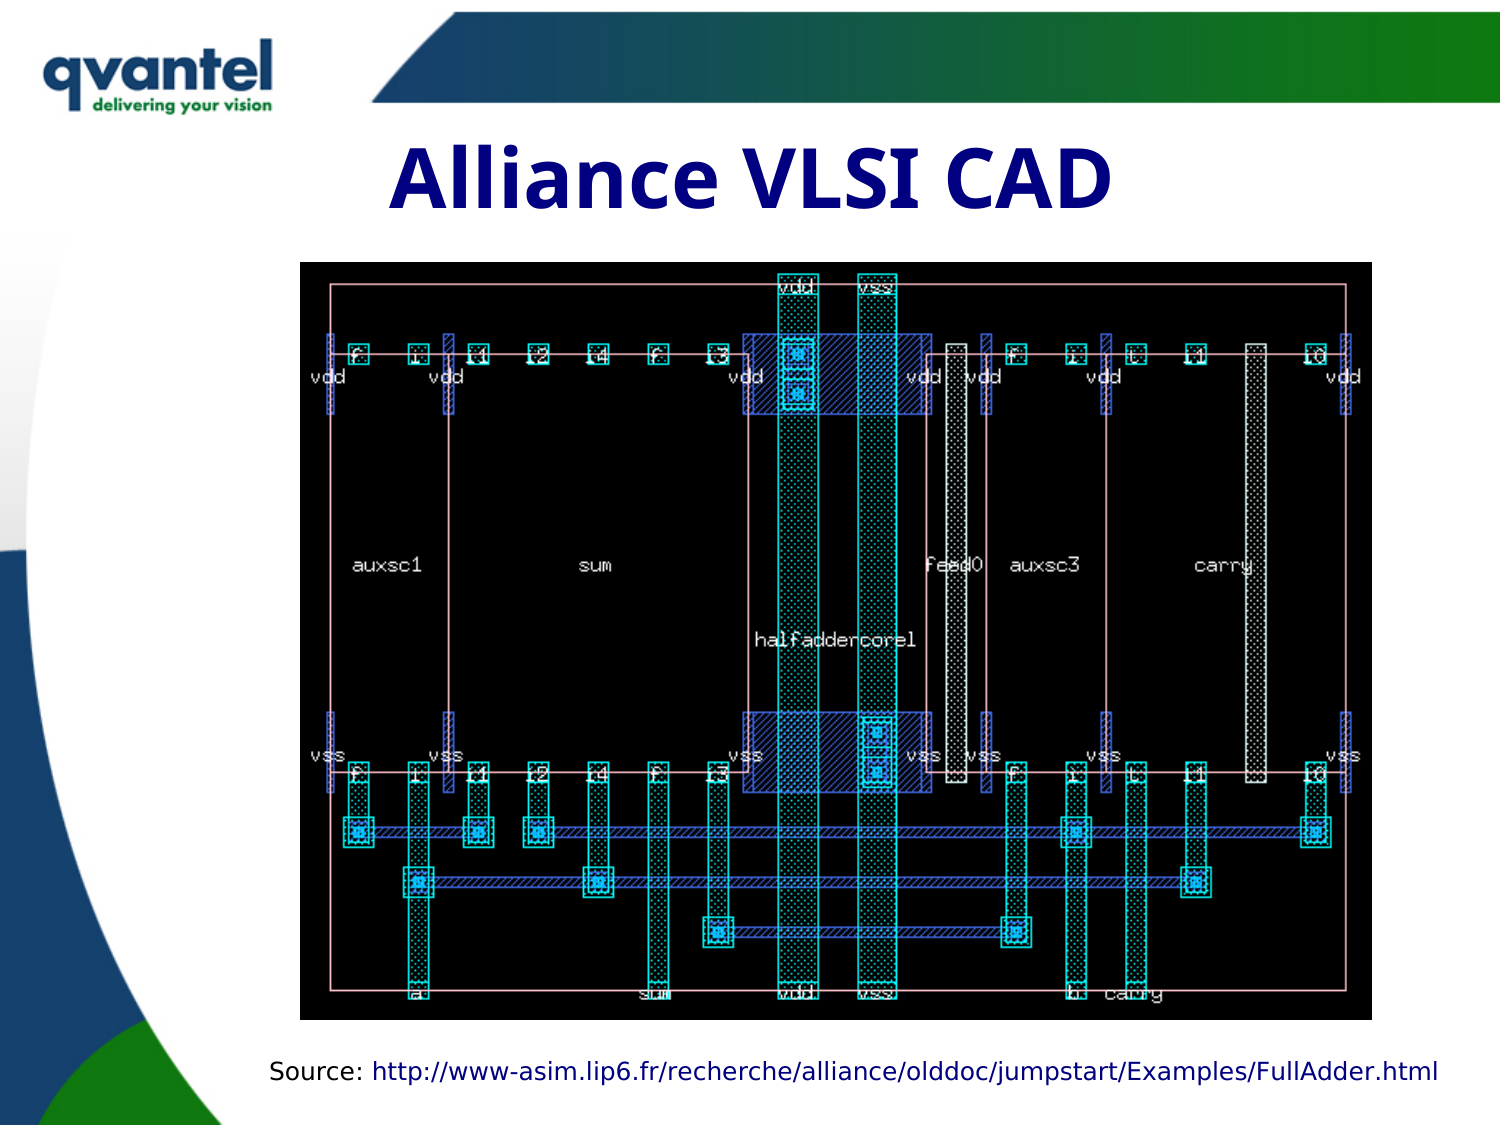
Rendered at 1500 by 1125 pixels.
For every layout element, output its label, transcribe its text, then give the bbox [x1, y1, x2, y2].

picture [0, 0, 1500, 1125]
text_box Source: http://www-asim.lip6.fr/recherche/alliance/olddoc/jumpstart/Examples/FullAdder.html [254, 1050, 1500, 1098]
text_box Alliance VLSI CAD [375, 113, 1276, 225]
